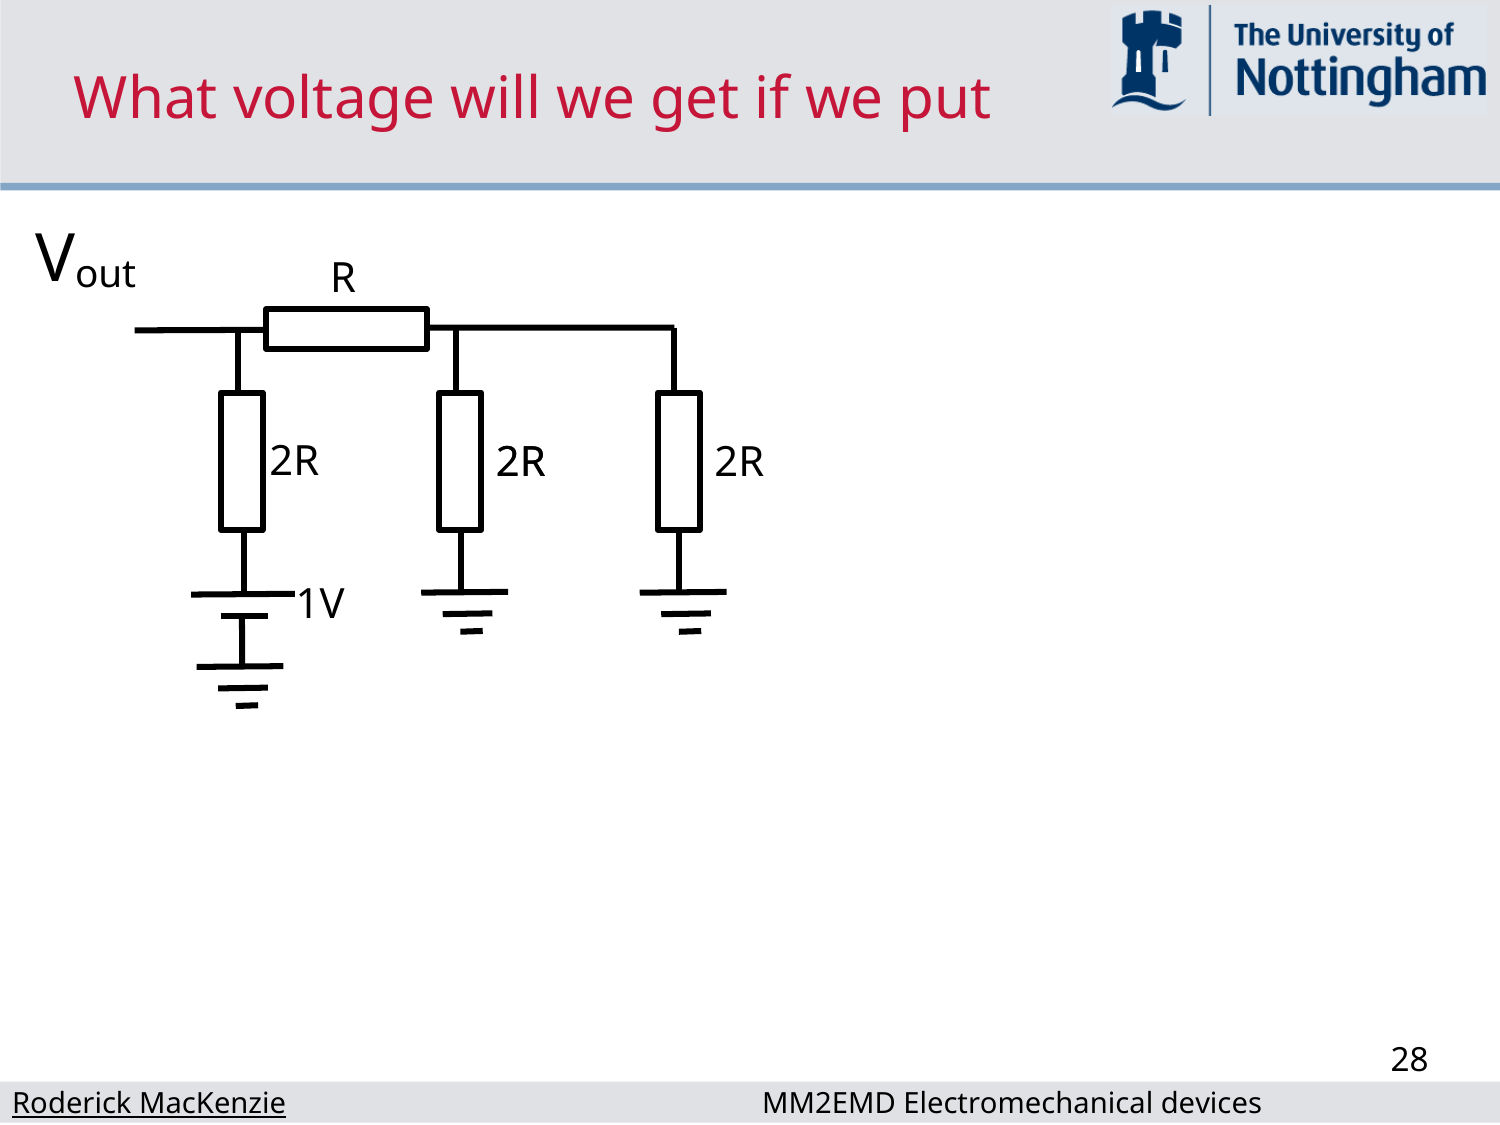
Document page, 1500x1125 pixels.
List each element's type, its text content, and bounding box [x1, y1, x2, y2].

title What voltage will we get if we put [59, 20, 1137, 172]
text_box 2R [481, 427, 582, 563]
text_box 2R [699, 427, 800, 563]
text_box <number> [1375, 1030, 1500, 1101]
text_box R [315, 243, 416, 379]
text_box 2R [254, 426, 355, 561]
picture [1111, 4, 1487, 116]
text_box 1V [280, 569, 381, 714]
text_box Vout [20, 207, 170, 342]
